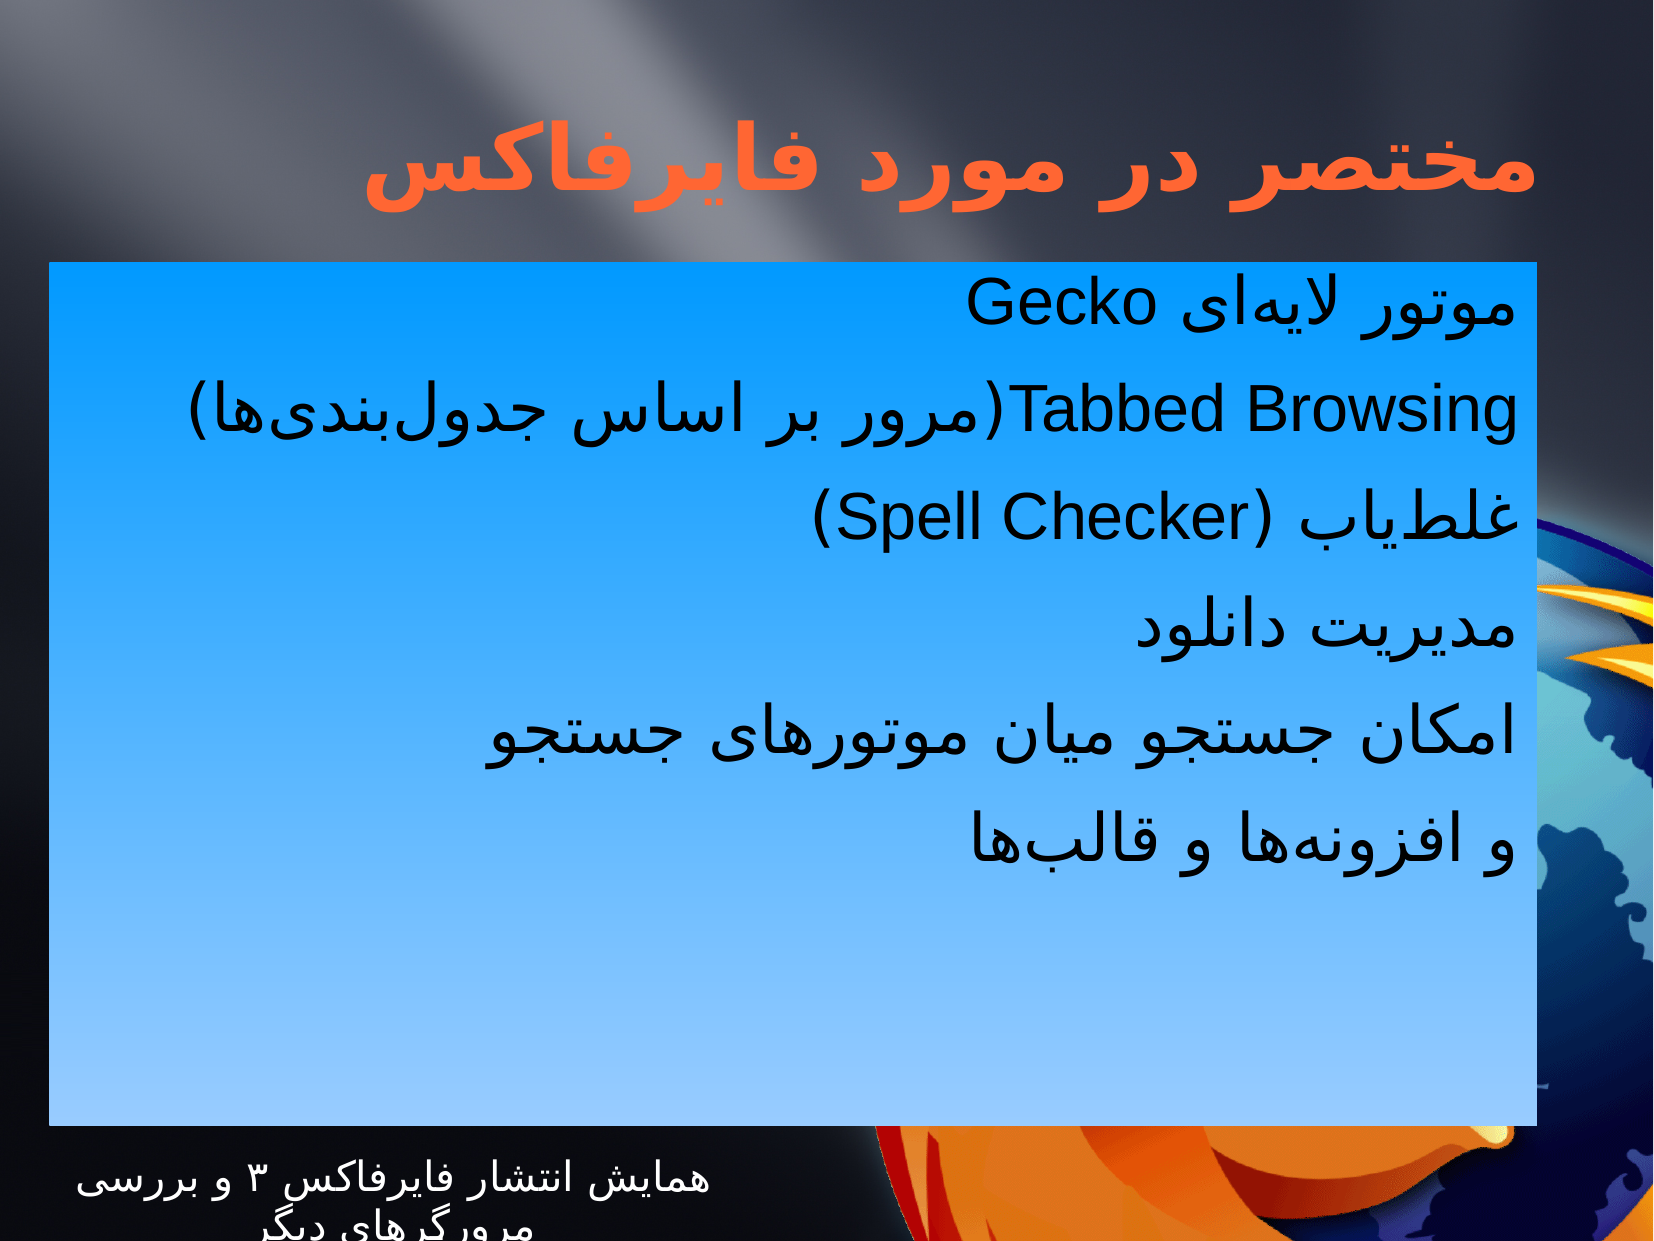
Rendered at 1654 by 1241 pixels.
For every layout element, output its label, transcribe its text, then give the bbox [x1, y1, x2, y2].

list موتور لایه‌ای Gecko Tabbed Browsing(مرور بر اساس جدول‌بندی‌ها) غلط‌یاب (Spell Checker) مدیریت دانلود امکان جستجو میان موتورهای جستجو و افزونه‌ها و قالب‌ها [49, 262, 1537, 1126]
picture [521, 1231, 528, 1237]
title مختصر در مورد فایرفاکس [149, 55, 1575, 263]
picture [0, 0, 1654, 1241]
